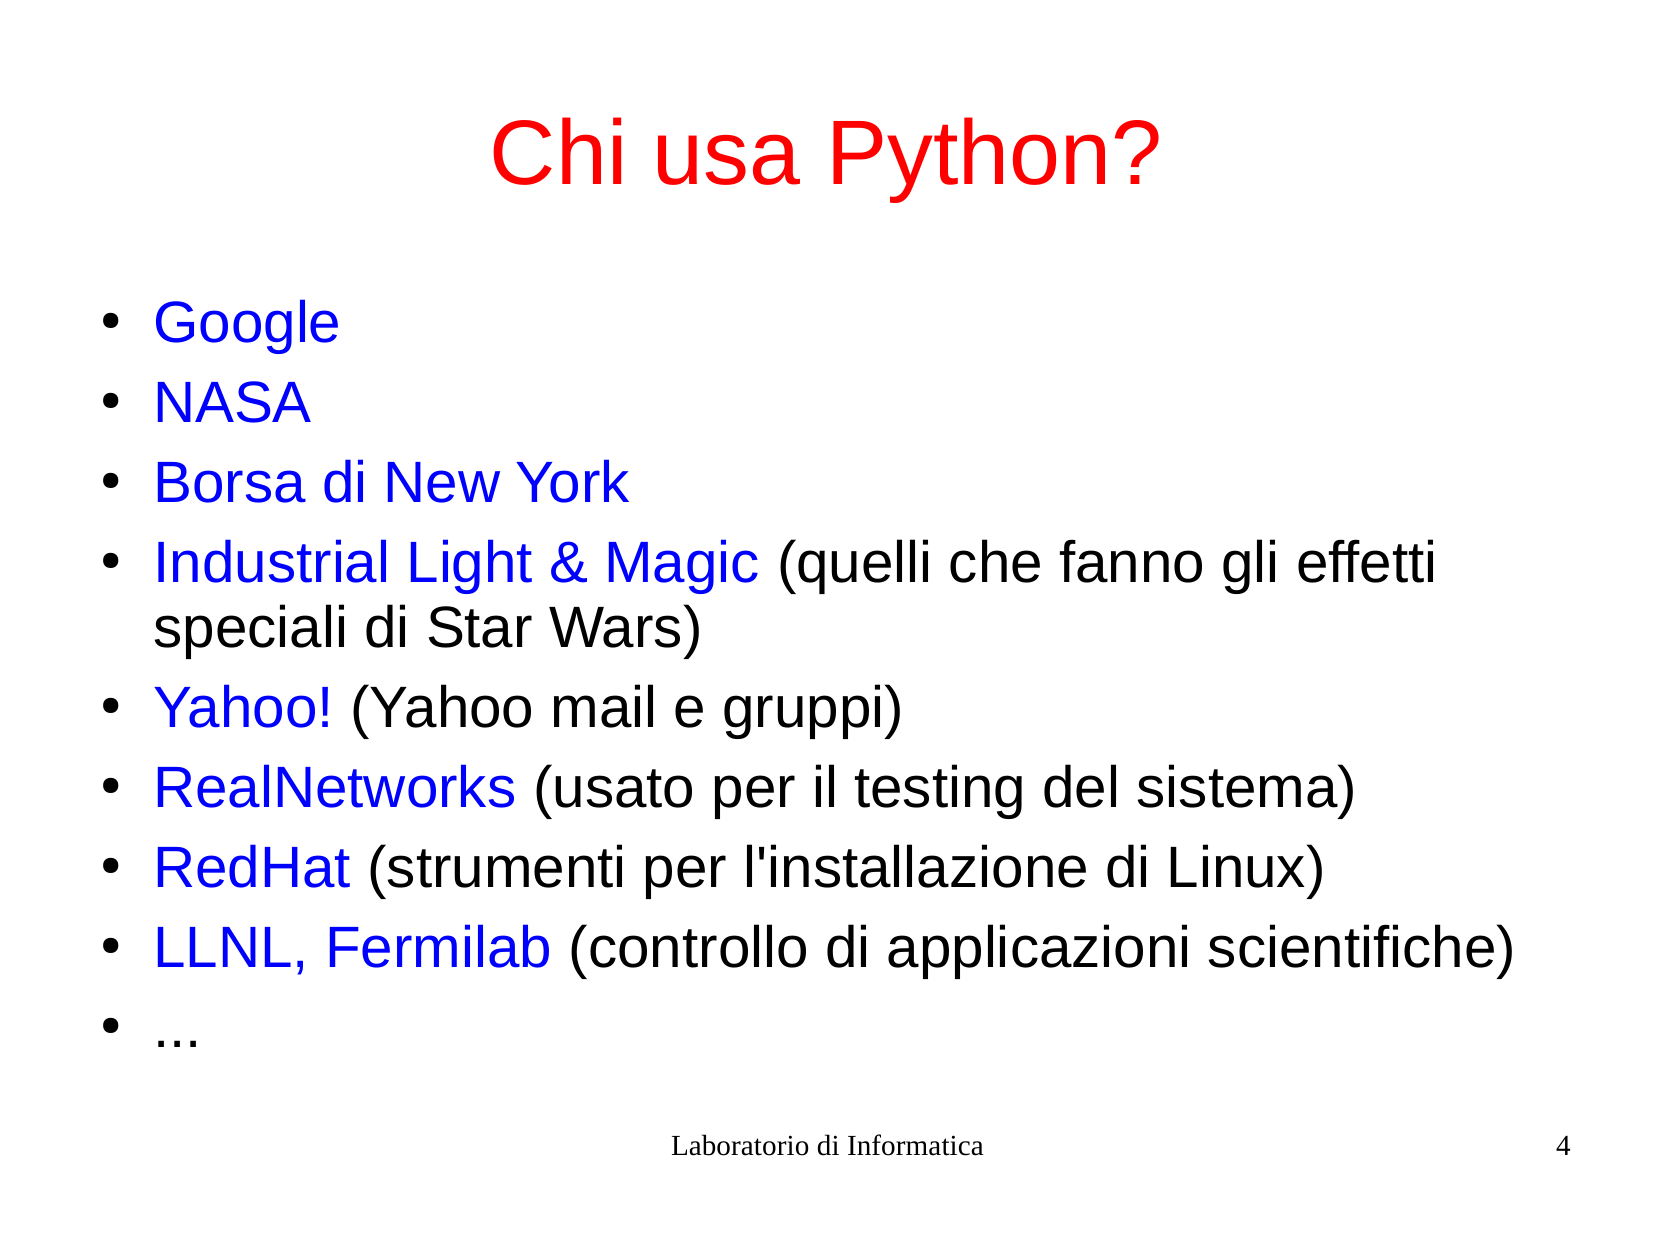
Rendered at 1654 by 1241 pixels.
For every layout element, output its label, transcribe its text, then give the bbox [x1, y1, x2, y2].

title Chi usa Python? [82, 49, 1571, 257]
list Google NASA Borsa di New York Industrial Light & Magic (quelli che fanno gli effetti speciali di Star Wars) Yahoo! (Yahoo mail e gruppi) RealNetworks (usato per il testing del sistema) RedHat (strumenti per l'installazione di Linux) LLNL, Fermilab (controllo di applicazioni scientifiche) ... [82, 290, 1571, 1109]
